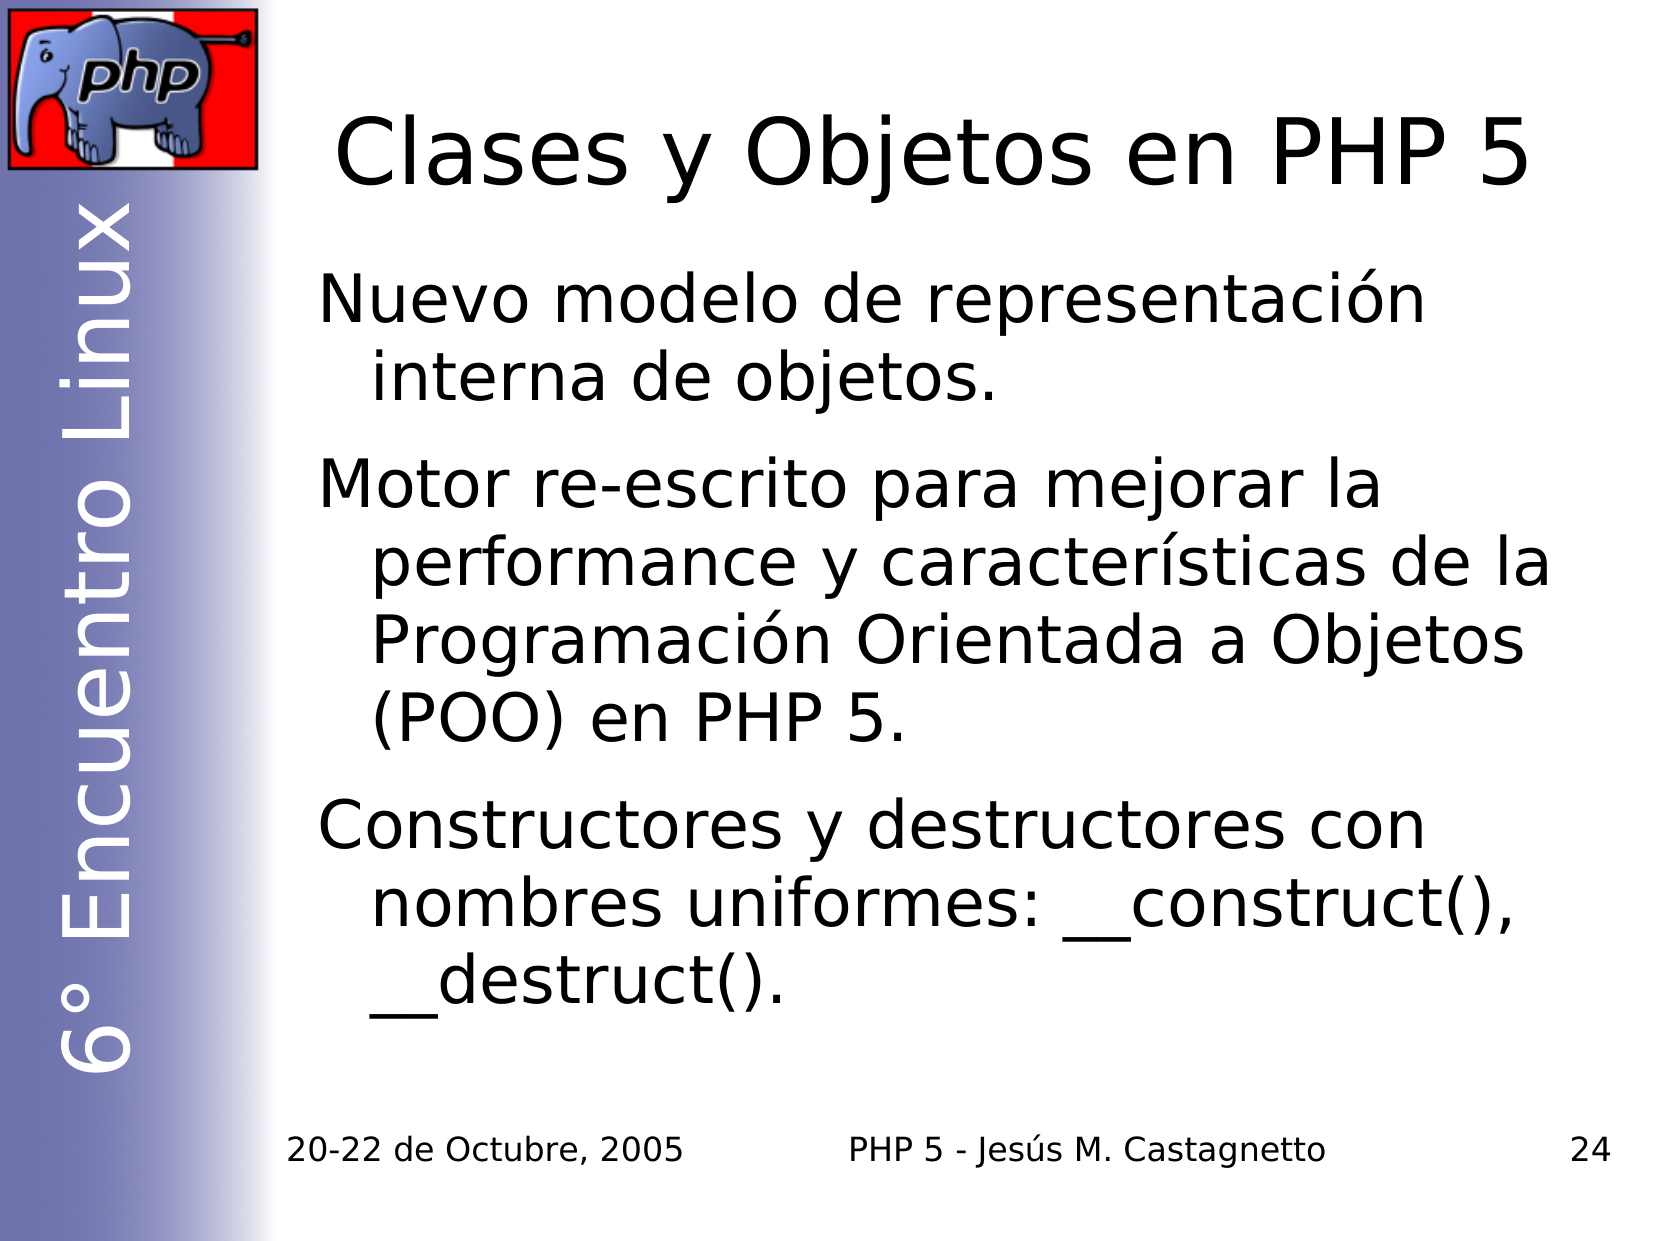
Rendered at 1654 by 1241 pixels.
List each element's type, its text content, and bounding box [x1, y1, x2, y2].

title Clases y Objetos en PHP 5 [300, 49, 1571, 257]
picture [0, 0, 1654, 1241]
list Nuevo modelo de representación interna de objetos. Motor re-escrito para mejorar la performance y características de la Programación Orientada a Objetos (POO) en PHP 5. Constructores y destructores con nombres uniformes: __construct(), __destruct(). [300, 260, 1571, 1080]
